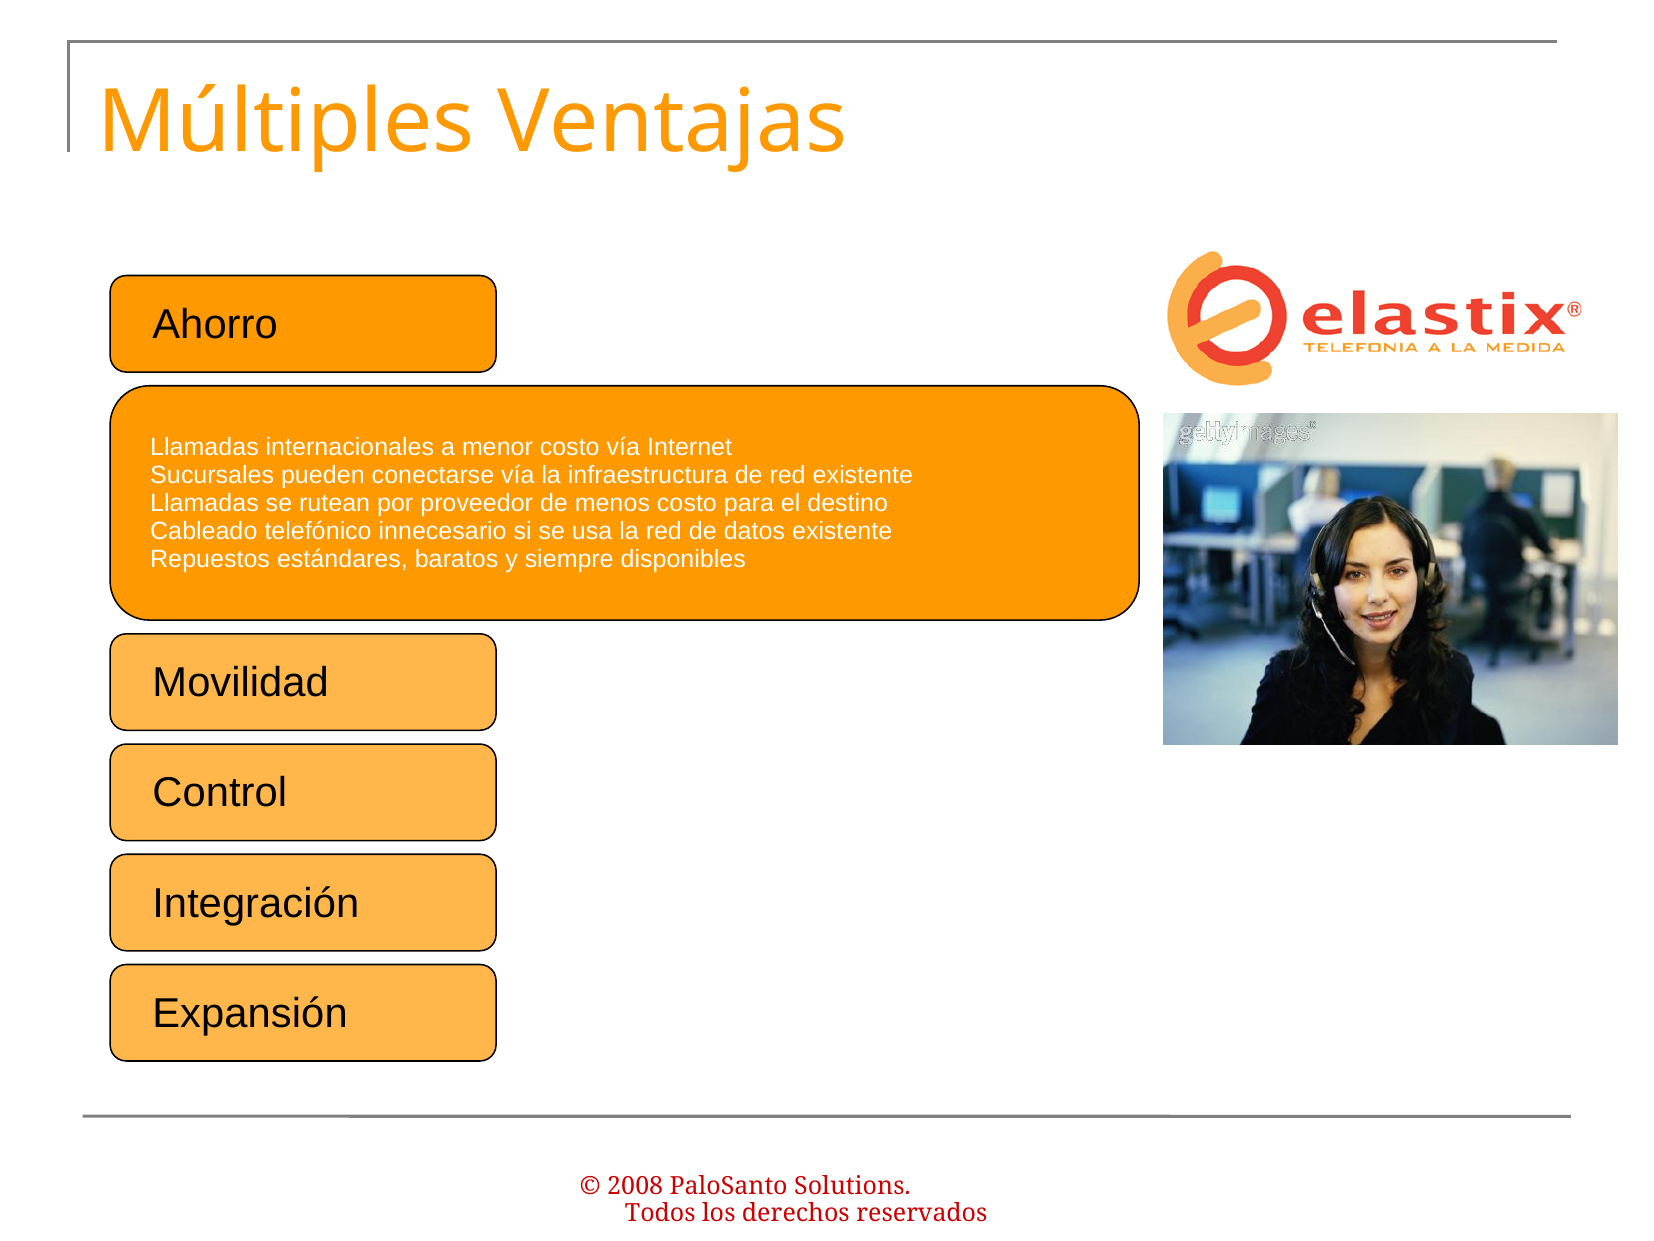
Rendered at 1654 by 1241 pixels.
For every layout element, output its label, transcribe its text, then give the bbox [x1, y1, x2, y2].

text_box Movilidad [110, 633, 497, 731]
title Múltiples Ventajas [82, 50, 1569, 203]
text_box Expansión [110, 964, 497, 1061]
picture [1156, 247, 1612, 394]
text_box Integración [110, 854, 497, 951]
picture [1163, 413, 1618, 745]
text_box Llamadas internacionales a menor costo vía Internet Sucursales pueden conectarse vía la infraestructura de red existente Llamadas se rutean por proveedor de menos costo para el destino Cableado telefónico innecesario si se usa la red de datos existente Repuestos estándares, baratos y siempre disponibles [110, 385, 1140, 621]
text_box Ahorro [110, 275, 497, 373]
text_box Control [110, 744, 497, 841]
